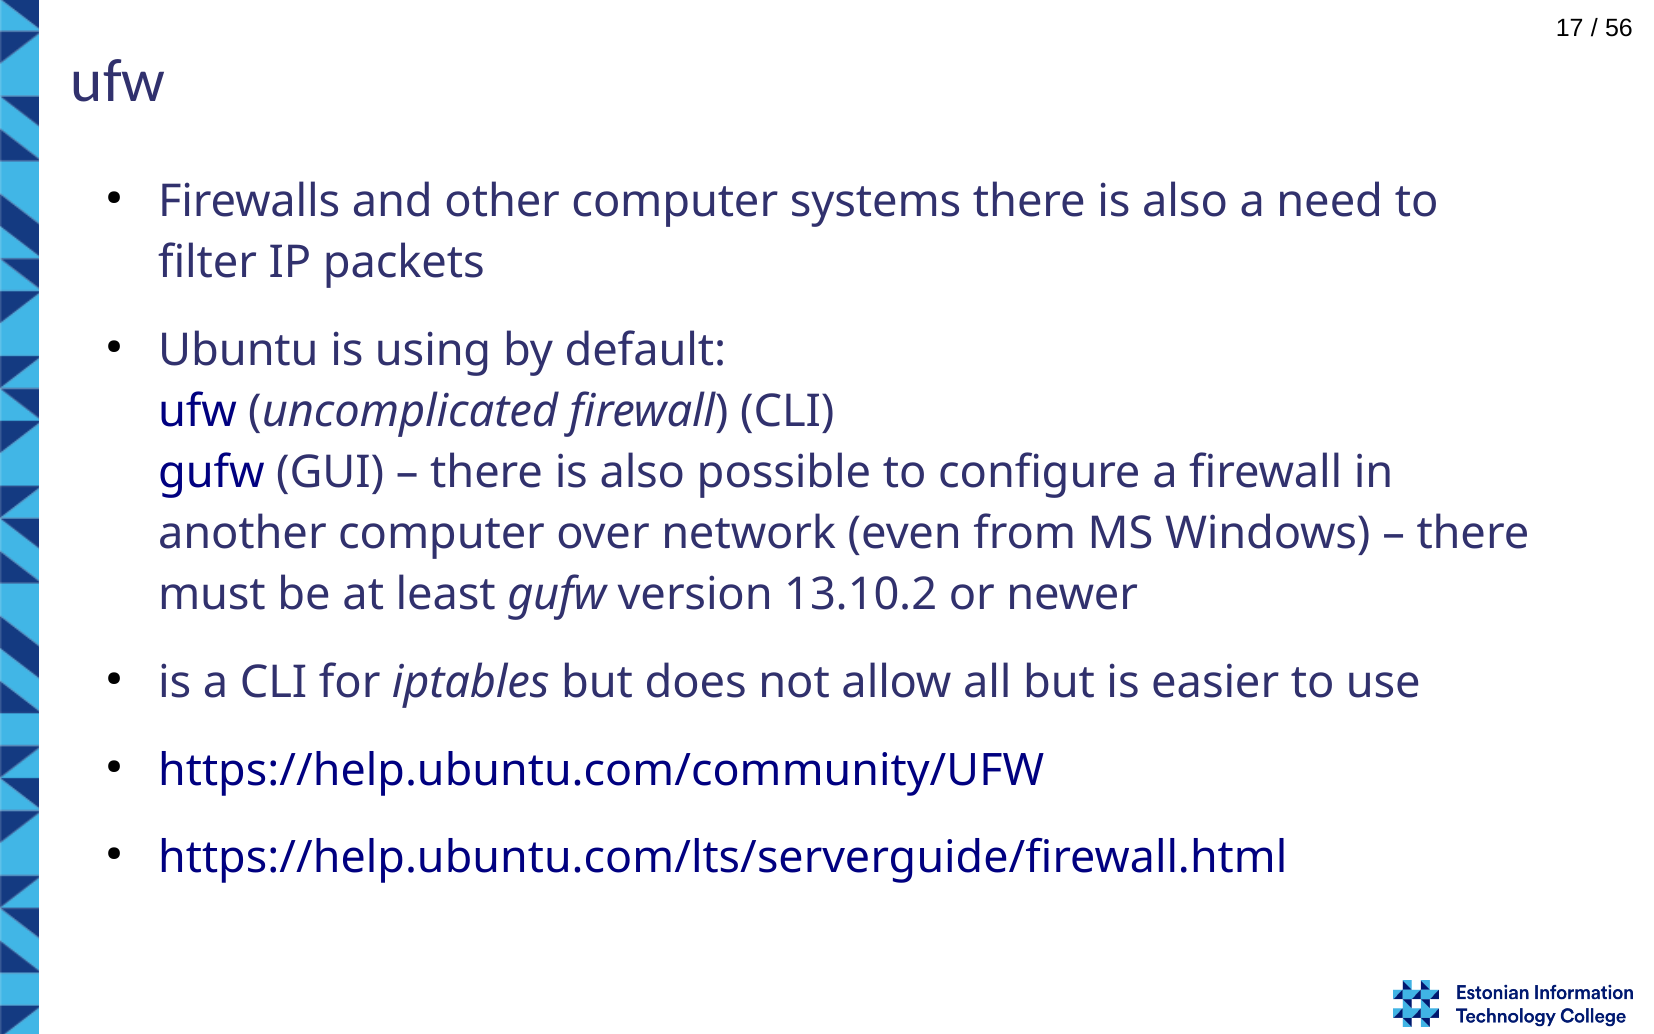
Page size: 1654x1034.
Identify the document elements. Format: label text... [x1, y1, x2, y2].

title ufw [70, 41, 1630, 130]
list Firewalls and other computer systems there is also a need to filter IP packets Ubuntu is using by default: ufw (uncomplicated firewall) (CLI) gufw (GUI) – there is also possible to configure a firewall in another computer over network (even from MS Windows) – there must be at least gufw version 13.10.2 or newer is a CLI for iptables but does not allow all but is easier to use https://help.ubuntu.com/community/UFW https://help.ubuntu.com/lts/serverguide/firewall.html [88, 168, 1544, 886]
picture [1393, 980, 1633, 1027]
